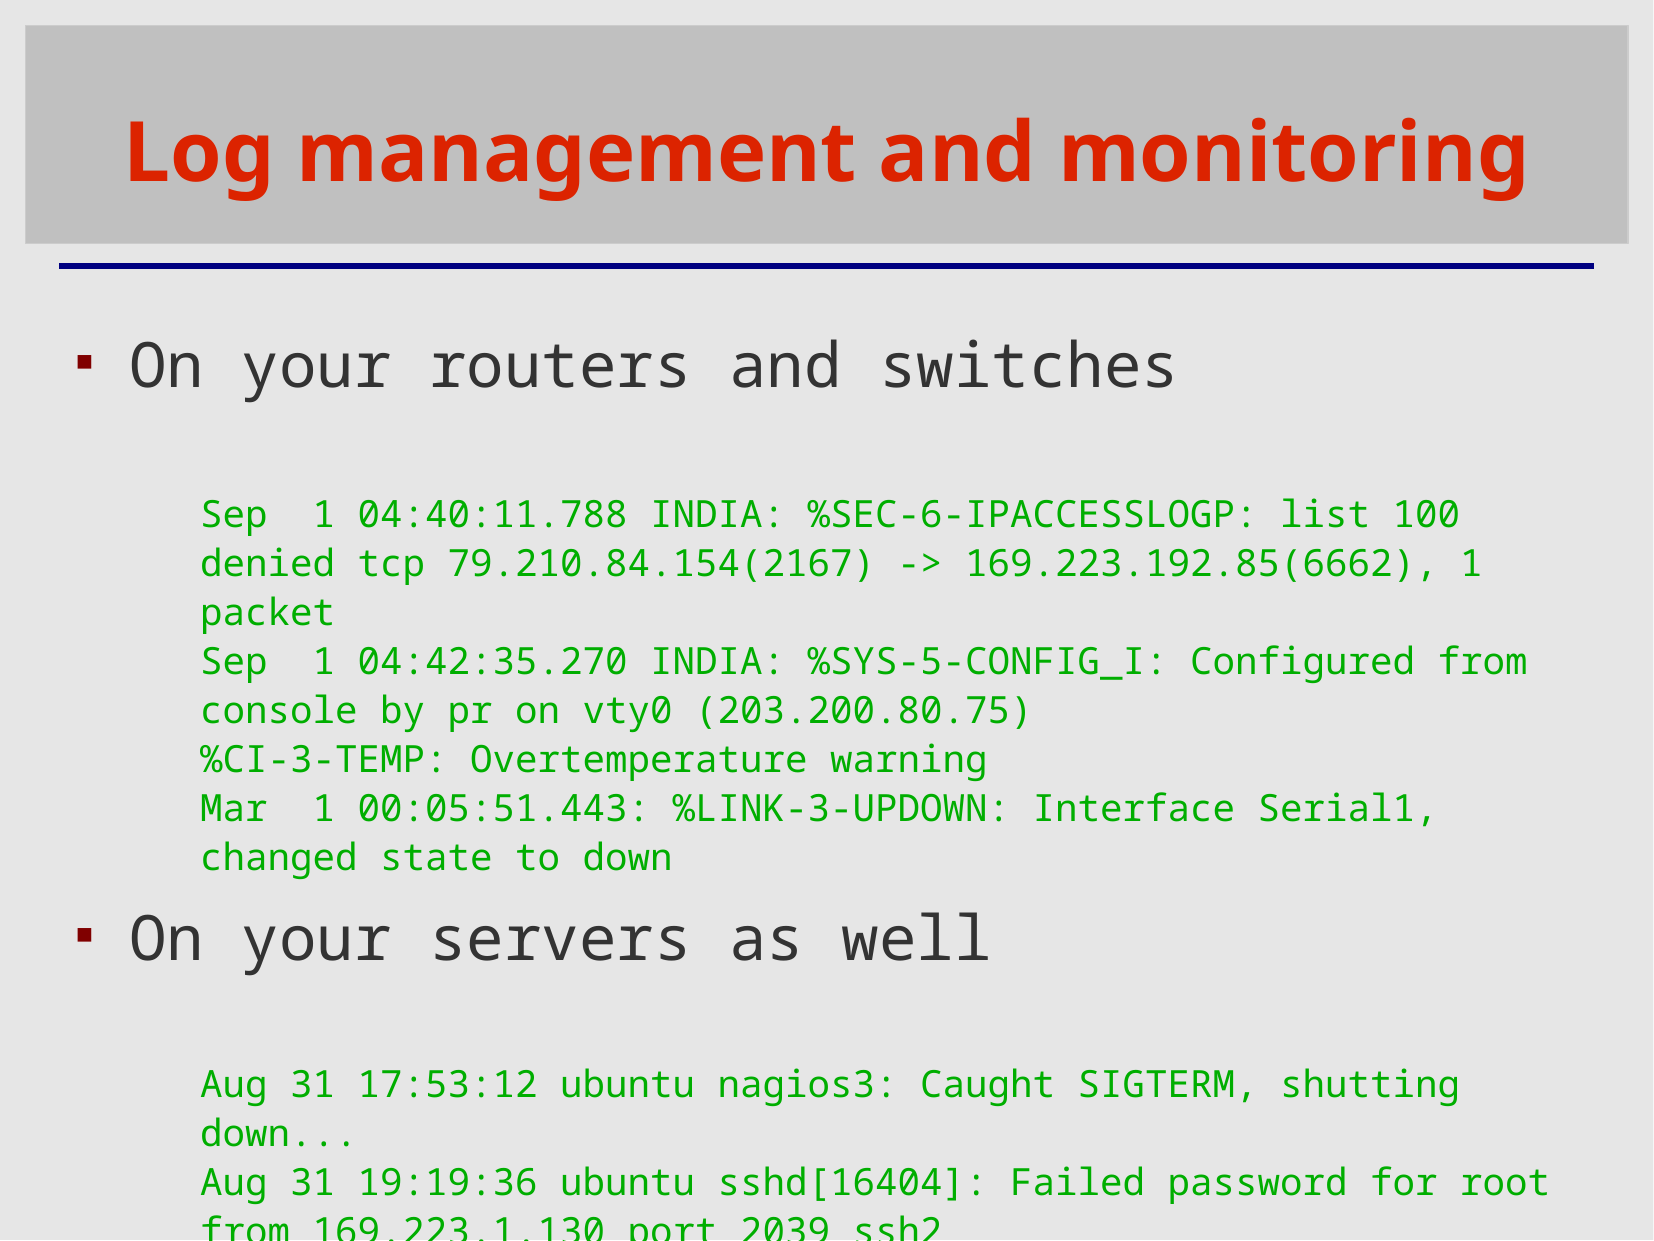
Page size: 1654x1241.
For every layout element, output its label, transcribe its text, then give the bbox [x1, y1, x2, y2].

title Log management and monitoring [121, 46, 1534, 253]
list On your routers and switches Sep 1 04:40:11.788 INDIA: %SEC-6-IPACCESSLOGP: list 100 denied tcp 79.210.84.154(2167) -> 169.223.192.85(6662), 1 packet Sep 1 04:42:35.270 INDIA: %SYS-5-CONFIG_I: Configured from console by pr on vty0 (203.200.80.75) %CI-3-TEMP: Overtemperature warning Mar 1 00:05:51.443: %LINK-3-UPDOWN: Interface Serial1, changed state to down On your servers as well Aug 31 17:53:12 ubuntu nagios3: Caught SIGTERM, shutting down... Aug 31 19:19:36 ubuntu sshd[16404]: Failed password for root from 169.223.1.130 port 2039 ssh2 [59, 322, 1594, 1135]
